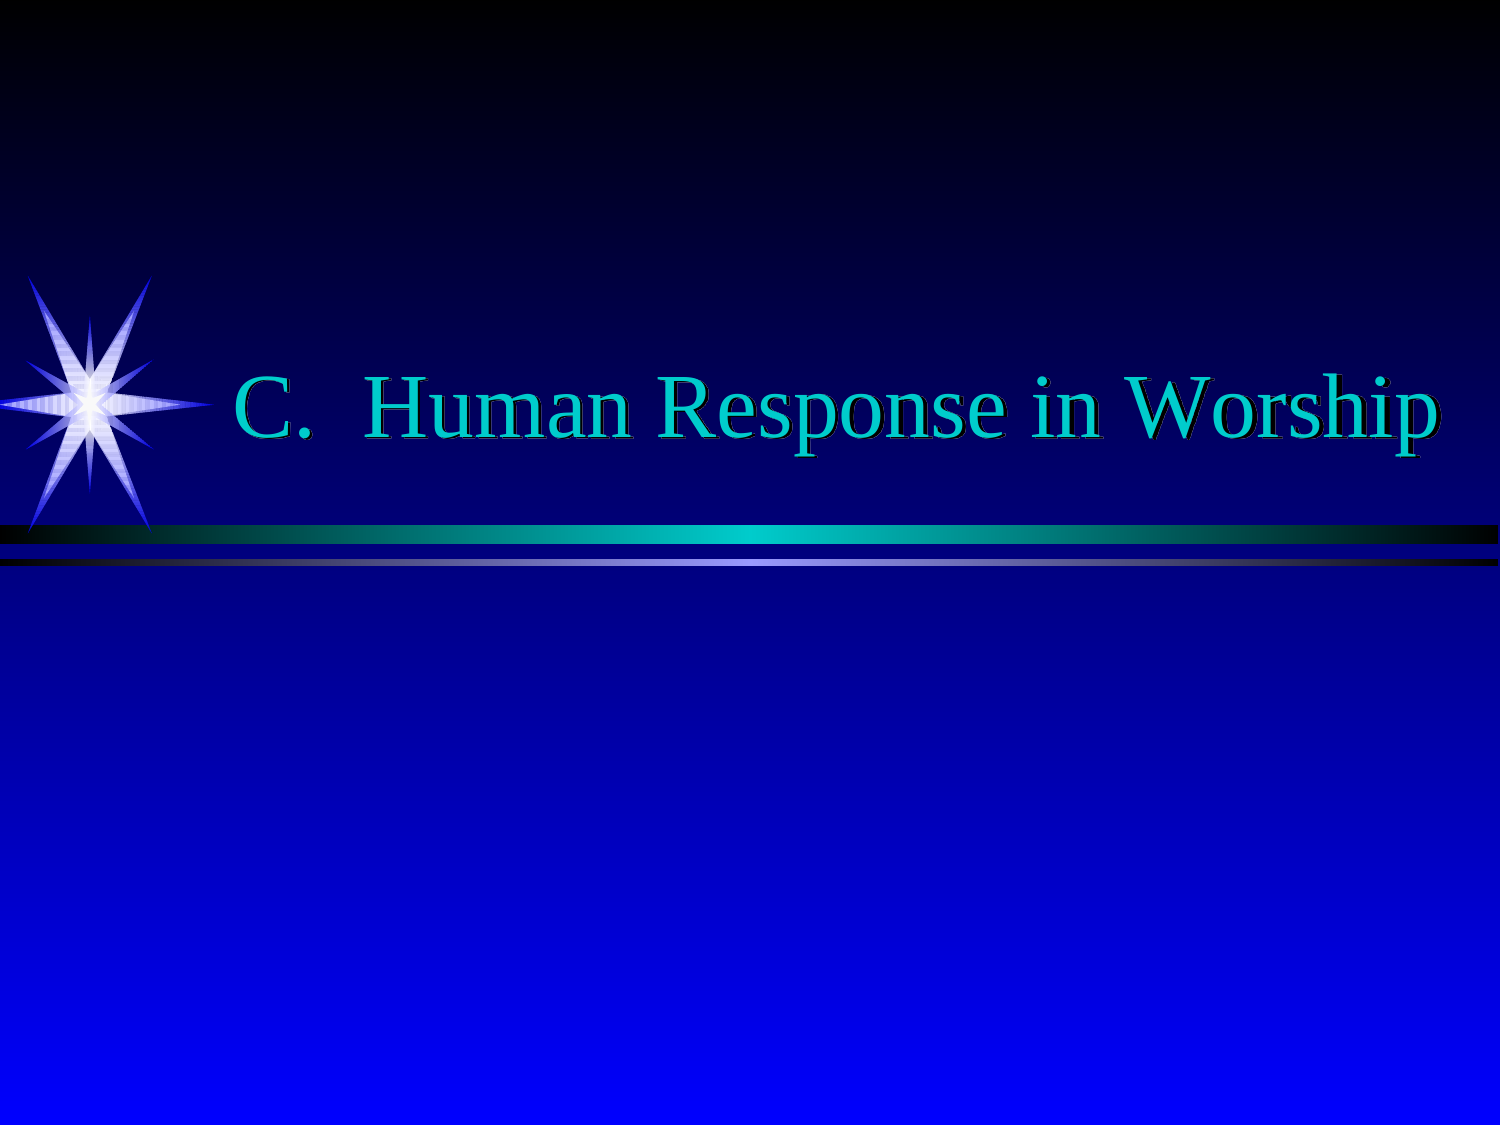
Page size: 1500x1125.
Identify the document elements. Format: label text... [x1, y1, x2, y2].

title C. Human Response in Worship [205, 312, 1469, 501]
